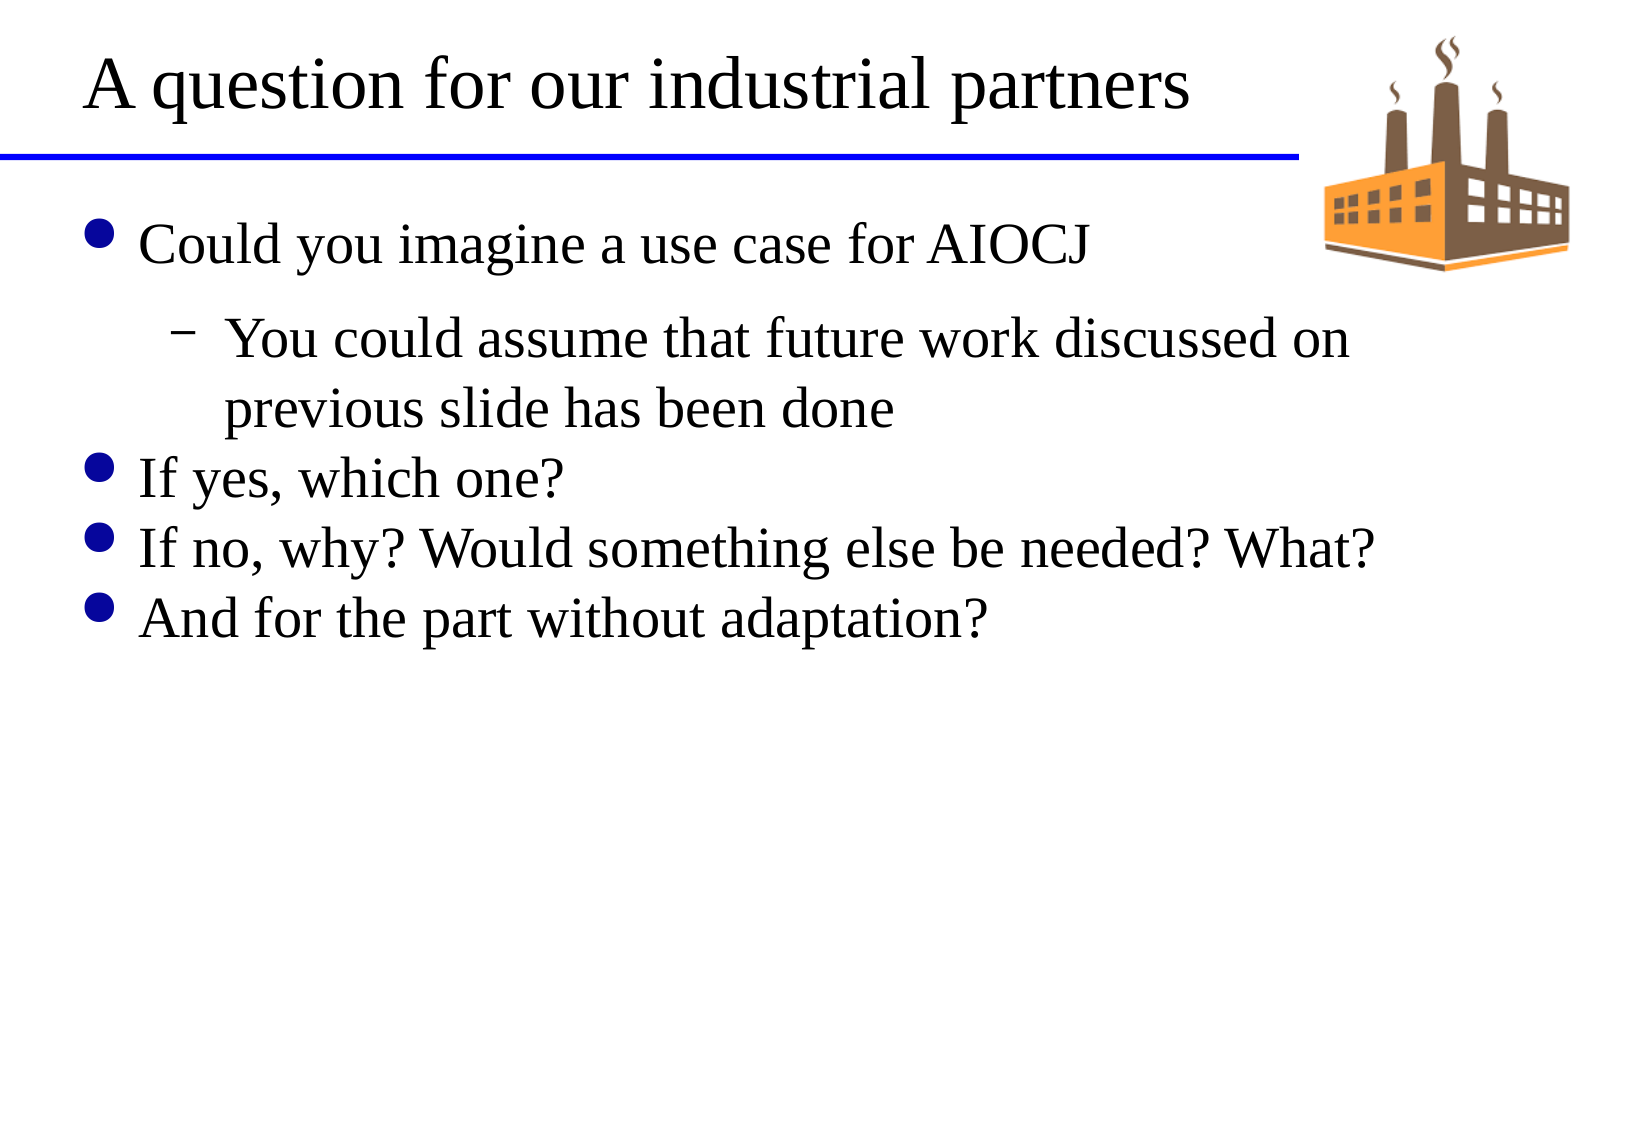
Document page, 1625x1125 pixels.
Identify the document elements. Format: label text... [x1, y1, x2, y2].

list Could you imagine a use case for AIOCJ You could assume that future work discussed on previous slide has been done If yes, which one? If no, why? Would something else be needed? What? And for the part without adaptation? [67, 198, 1478, 1061]
title A question for our industrial partners [67, 27, 1299, 131]
picture [1299, 11, 1595, 308]
